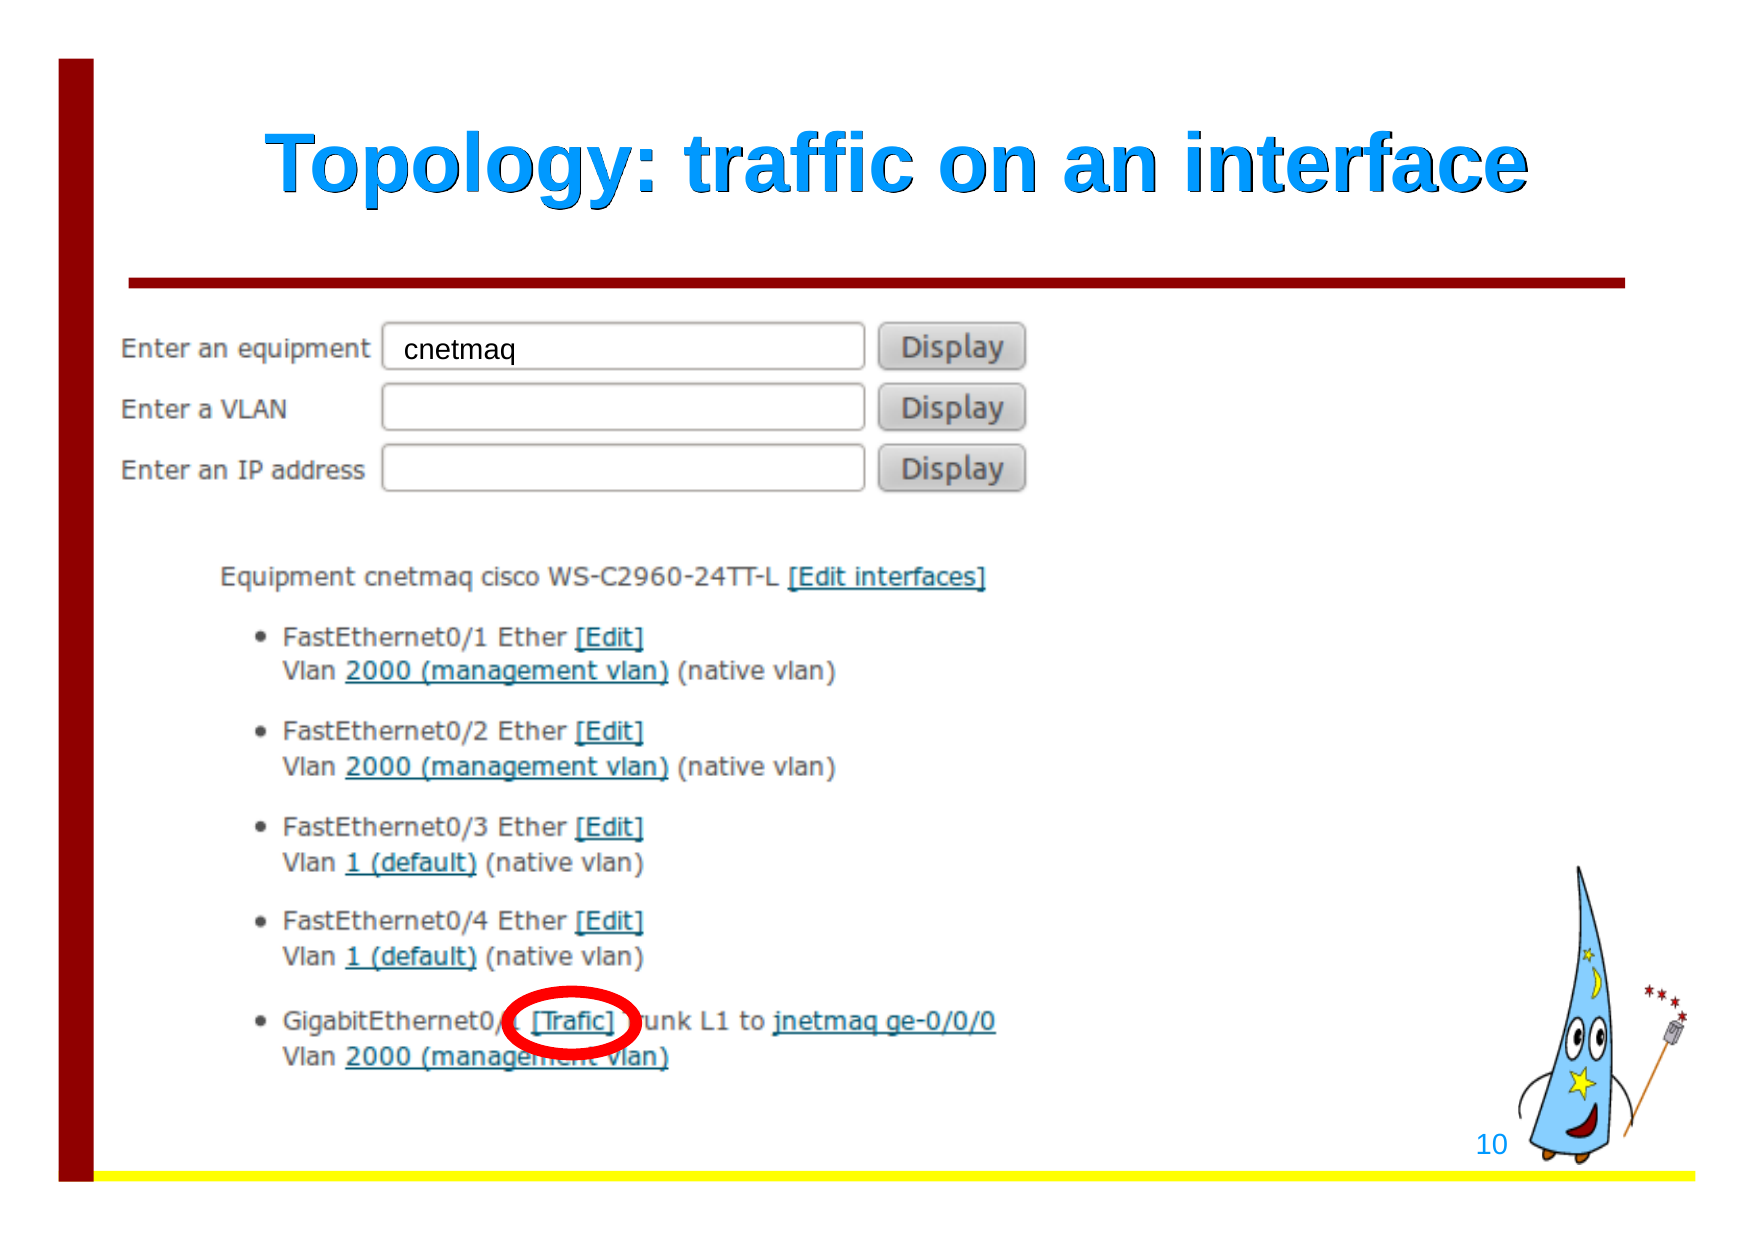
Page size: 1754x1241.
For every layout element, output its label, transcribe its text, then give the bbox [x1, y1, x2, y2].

picture [208, 557, 1030, 1093]
title Topology: traffic on an interface [152, 74, 1643, 252]
picture [117, 314, 1035, 528]
picture [1518, 865, 1687, 1165]
text_box cnetmaq [389, 325, 673, 390]
